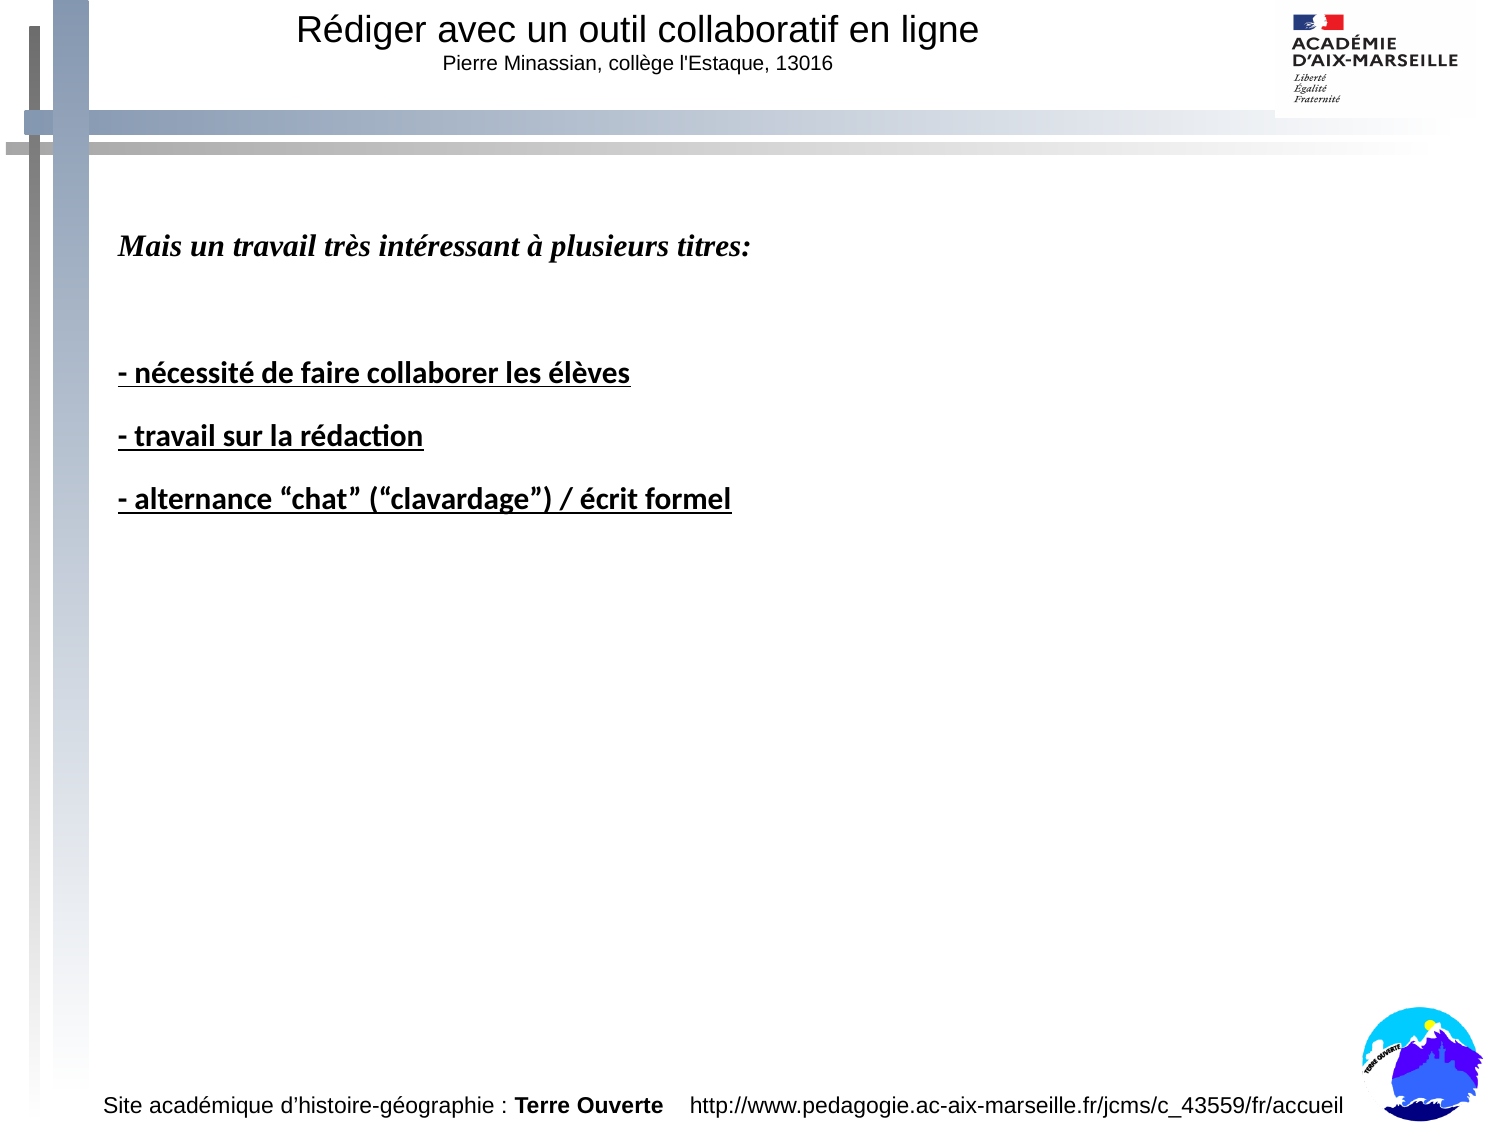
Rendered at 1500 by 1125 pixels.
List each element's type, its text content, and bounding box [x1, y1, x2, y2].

text_box [5, 0, 1454, 1121]
picture [1360, 1006, 1484, 1122]
list Mais un travail très intéressant à plusieurs titres: - nécessité de faire collaborer les élèves - travail sur la rédaction - alternance “chat” (“clavardage”) / écrit formel [103, 222, 1397, 981]
picture [1275, 0, 1476, 118]
text_box Site académique d’histoire-géographie : Terre Ouverte http://www.pedagogie.ac-aix-marseille.fr/jcms/c_43559/fr/accueil [88, 1083, 1361, 1125]
text_box Rédiger avec un outil collaboratif en ligne Pierre Minassian, collège l'Estaque, 13016 [88, 0, 1188, 83]
